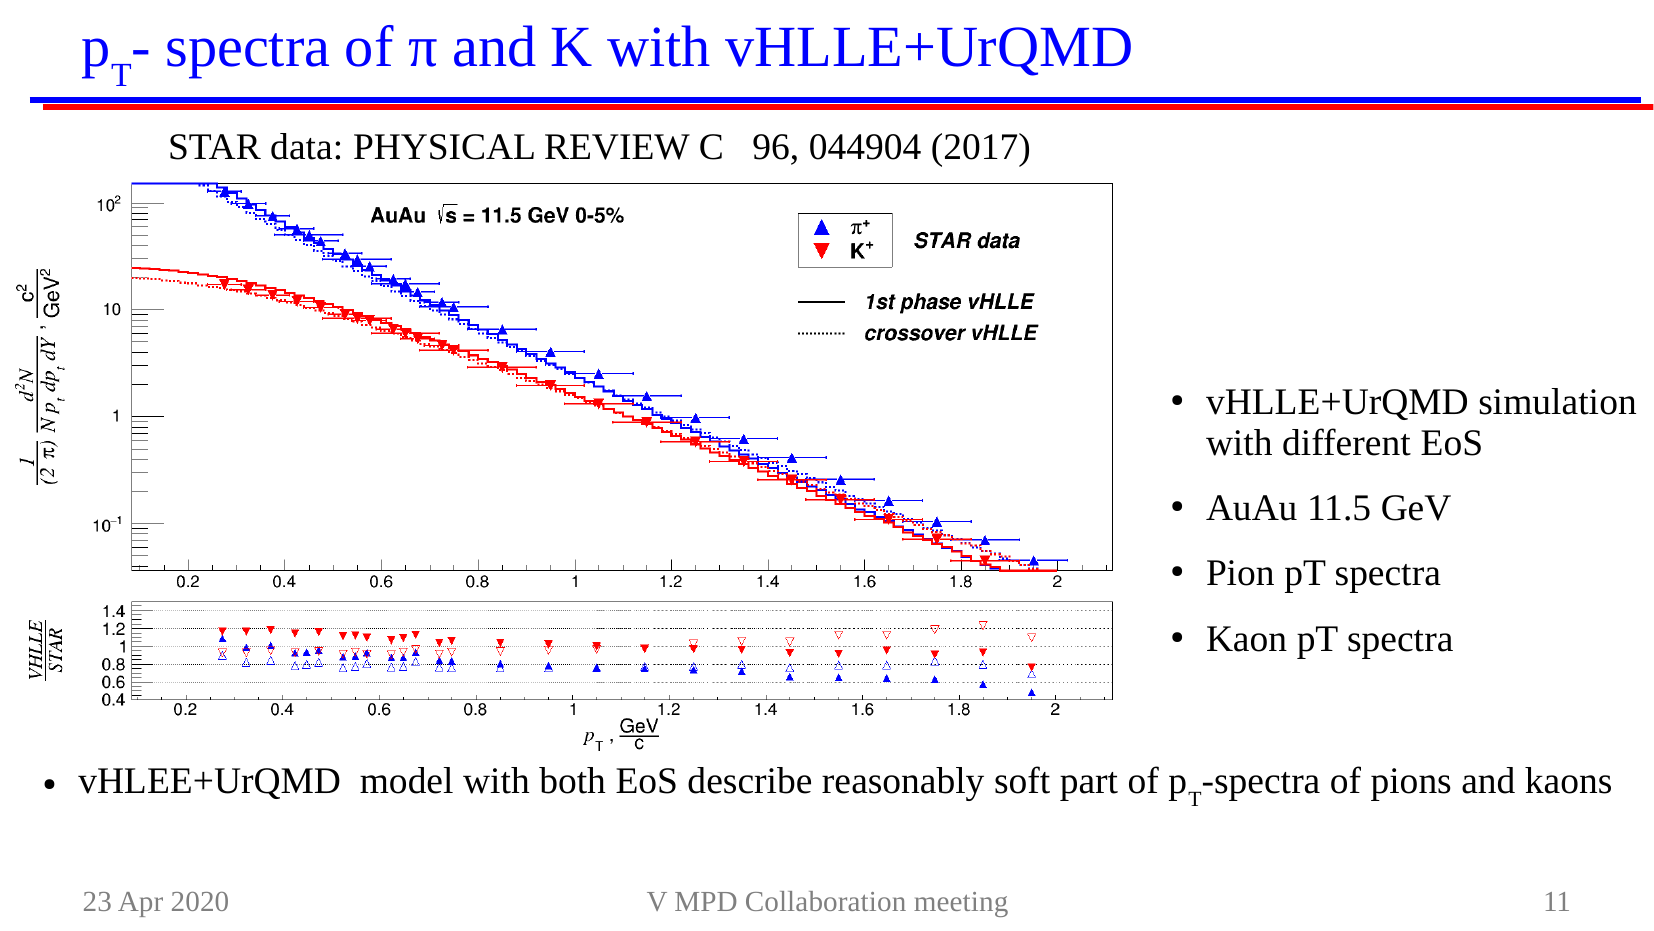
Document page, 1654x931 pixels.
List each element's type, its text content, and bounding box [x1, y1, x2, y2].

picture [0, 138, 1240, 788]
text_box STAR data: PHYSICAL REVIEW C 96, 044904 (2017) [153, 118, 1082, 217]
title pT- spectra of π and K with vHLLE+UrQMD [81, 7, 1570, 91]
text_box vHLEE+UrQMD model with both EoS describe reasonably soft part of pT-spectra of pions and kaons [28, 711, 1647, 860]
text_box vHLLE+UrQMD simulation with different EoS AuAu 11.5 GeV Pion pT spectra Kaon pT spectra [1155, 373, 1654, 707]
